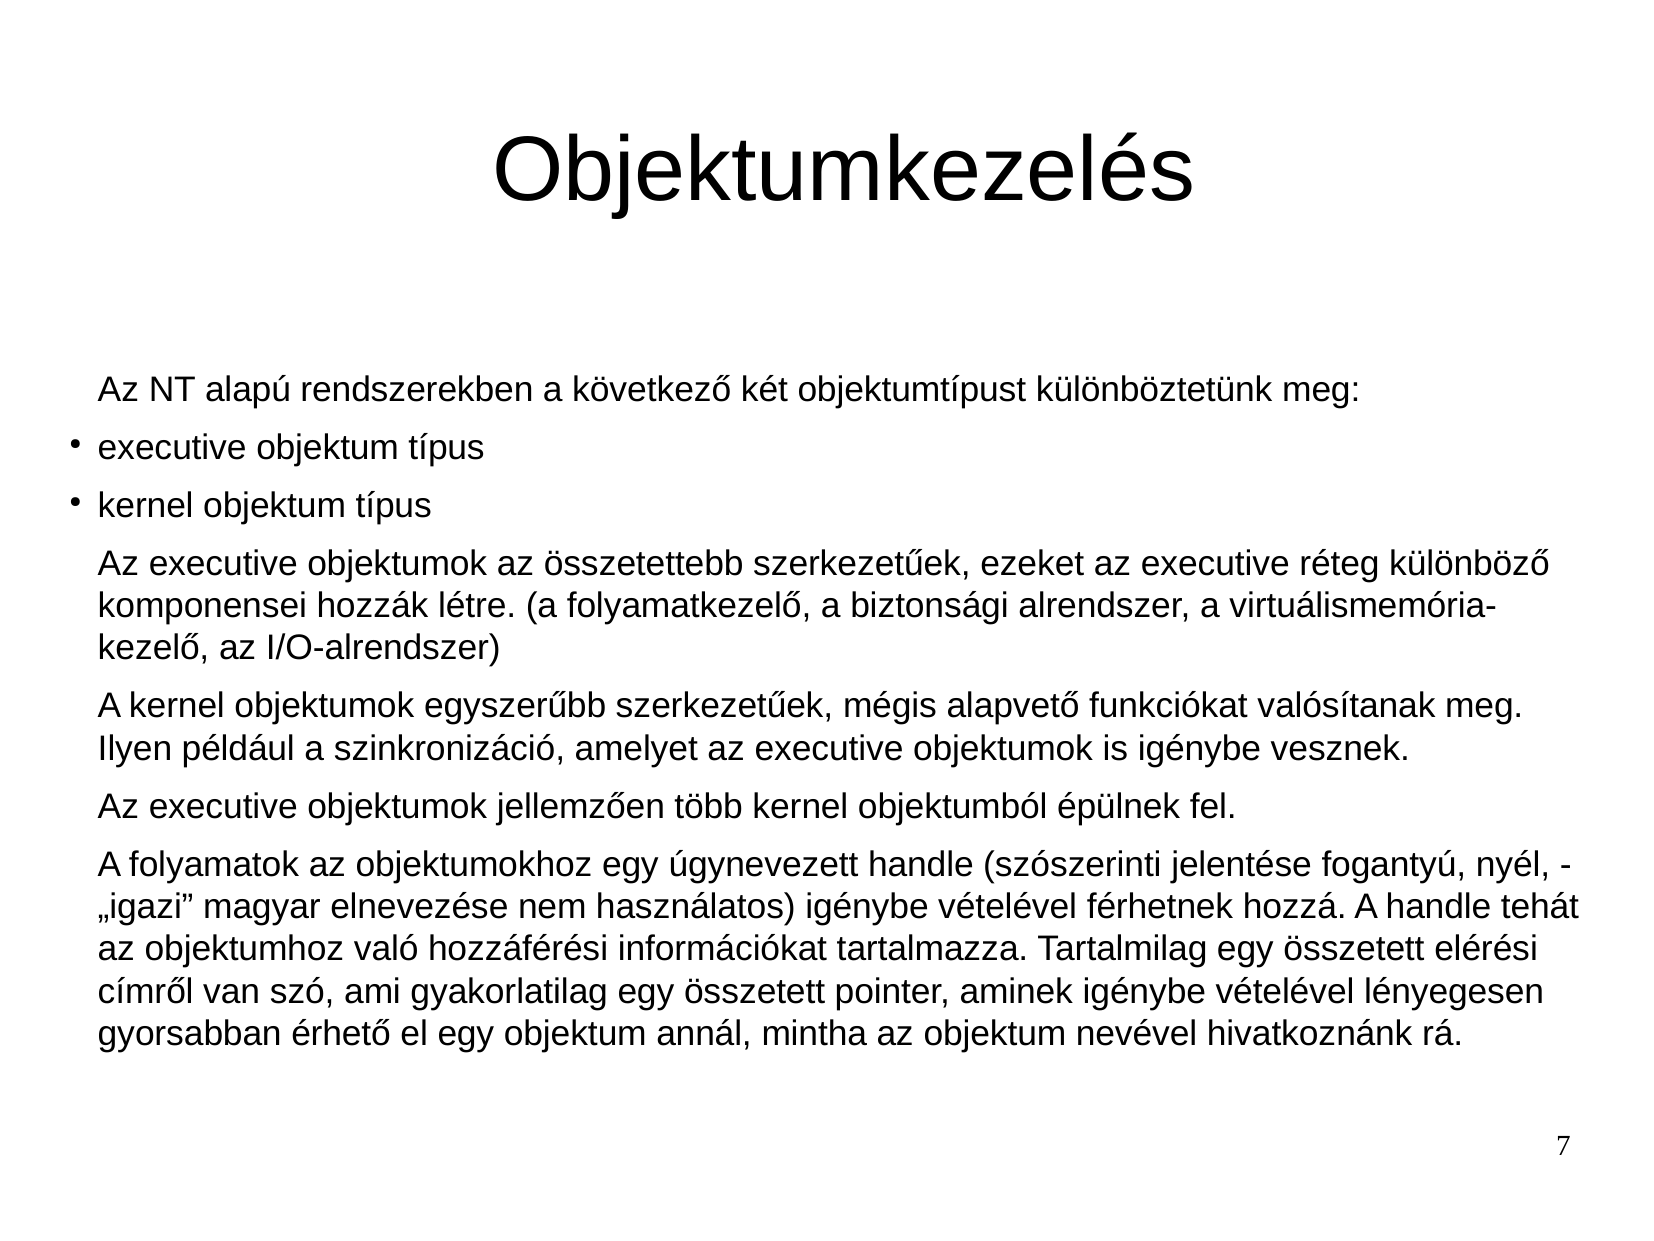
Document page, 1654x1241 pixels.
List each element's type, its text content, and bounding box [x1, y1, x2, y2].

list Az NT alapú rendszerekben a következő két objektumtípust különböztetünk meg: executive objektum típus kernel objektum típus Az executive objektumok az összetettebb szerkezetűek, ezeket az executive réteg különböző komponensei hozzák létre. (a folyamatkezelő, a biztonsági alrendszer, a virtuálismemória-kezelő, az I/O-alrendszer) A kernel objektumok egyszerűbb szerkezetűek, mégis alapvető funkciókat valósítanak meg. Ilyen például a szinkronizáció, amelyet az executive objektumok is igénybe vesznek. Az executive objektumok jellemzően több kernel objektumból épülnek fel. A folyamatok az objektumokhoz egy úgynevezett handle (szószerinti jelentése fogantyú, nyél, - „igazi” magyar elnevezése nem használatos) igénybe vételével férhetnek hozzá. A handle tehát az objektumhoz való hozzáférési információkat tartalmazza. Tartalmilag egy összetett elérési címről van szó, ami gyakorlatilag egy összetett pointer, aminek igénybe vételével lényegesen gyorsabban érhető el egy objektum annál, mintha az objektum nevével hivatkoznánk rá. [45, 358, 1595, 1103]
title Objektumkezelés [123, 60, 1530, 267]
